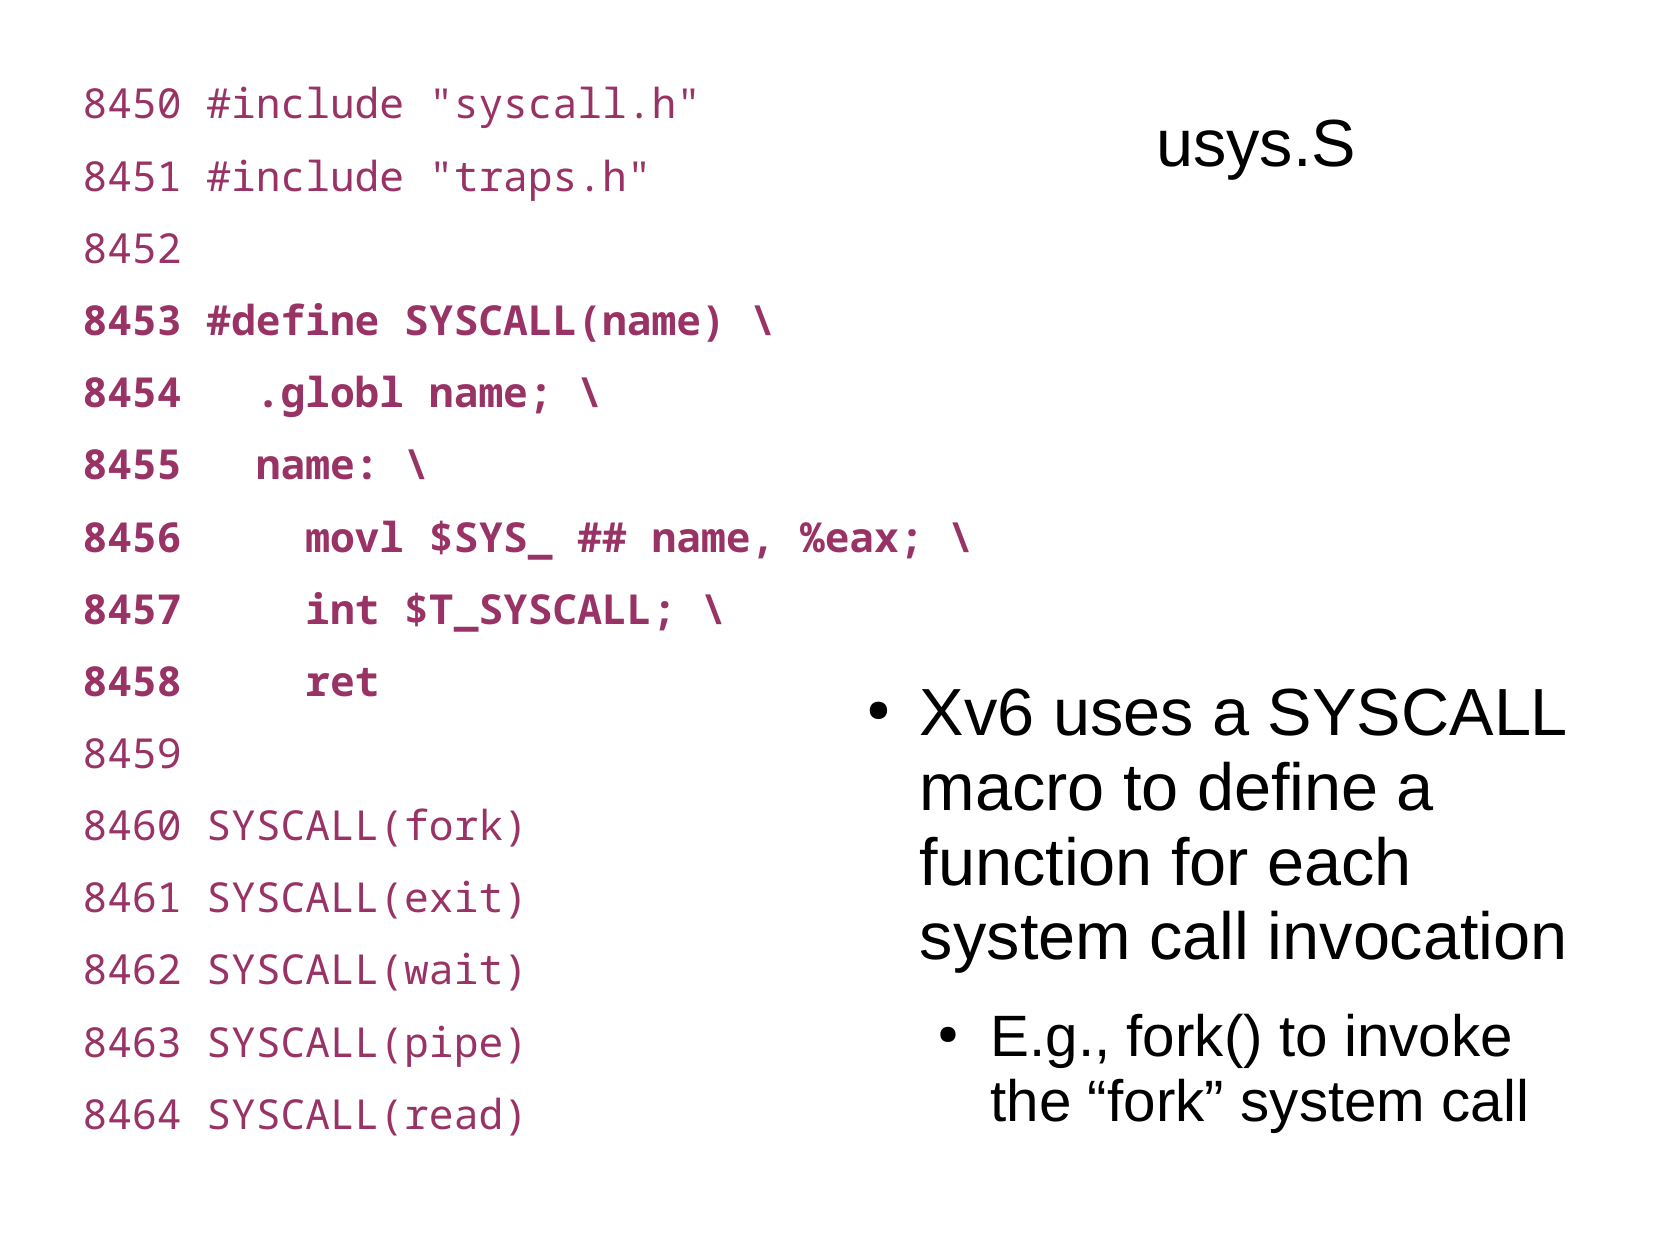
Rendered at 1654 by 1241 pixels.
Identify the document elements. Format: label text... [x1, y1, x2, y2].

list 8450 #include "syscall.h" 8451 #include "traps.h" 8452 8453 #define SYSCALL(name) \ 8454 .globl name; \ 8455 name: \ 8456 movl $SYS_ ## name, %eax; \ 8457 int $T_SYSCALL; \ 8458 ret 8459 8460 SYSCALL(fork) 8461 SYSCALL(exit) 8462 SYSCALL(wait) 8463 SYSCALL(pipe) 8464 SYSCALL(read) [82, 75, 1463, 1163]
list Xv6 uses a SYSCALL macro to define a function for each system call invocation E.g., fork() to invoke the “fork” system call [848, 675, 1576, 1163]
list usys.S [900, 105, 1613, 301]
